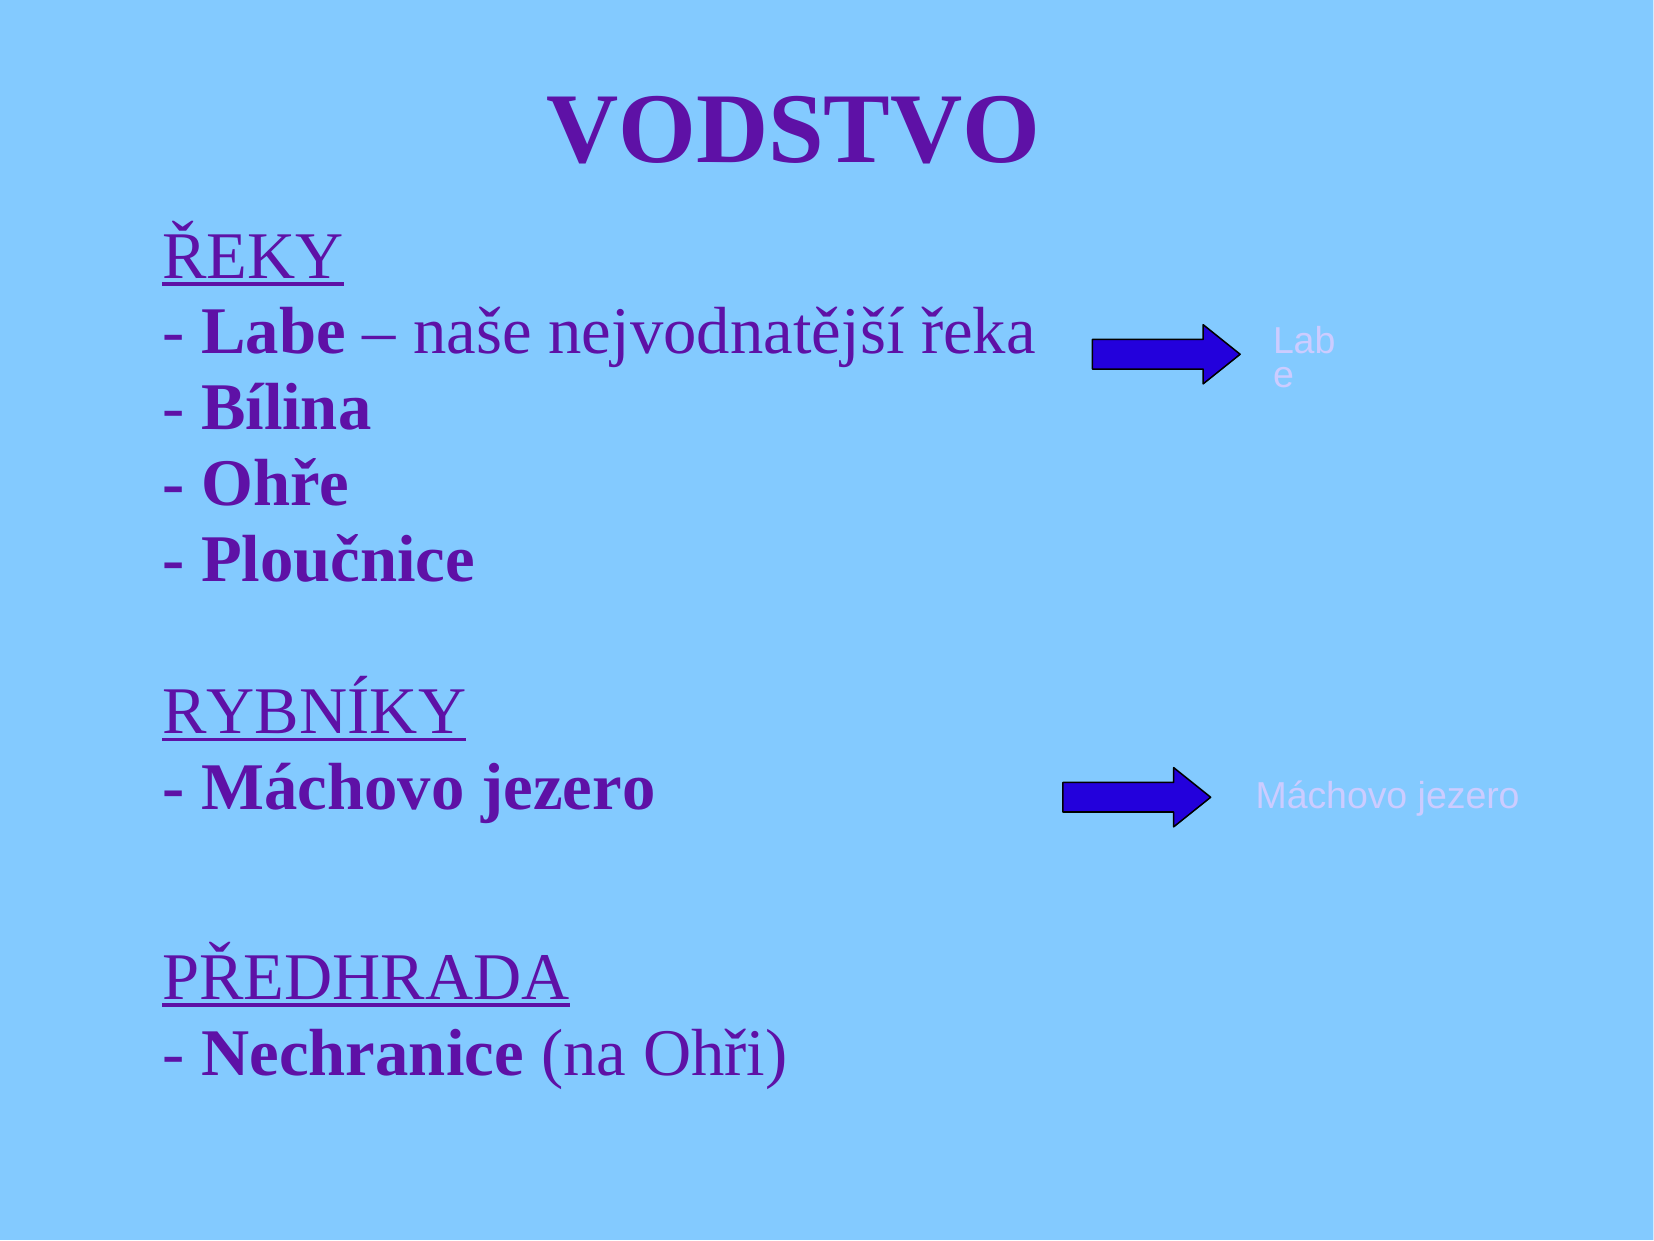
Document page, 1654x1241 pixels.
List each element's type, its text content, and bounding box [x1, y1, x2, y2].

text_box Labe [1258, 312, 1359, 384]
text_box [1092, 324, 1241, 384]
text_box Máchovo jezero [1240, 767, 1565, 839]
text_box VODSTVO [531, 59, 1654, 296]
text_box ŘEKY - Labe – naše nejvodnatější řeka - Bílina - Ohře - Ploučnice RYBNÍKY - Máchovo jezero [147, 206, 1595, 326]
text_box PŘEDHRADA - Nechranice (na Ohři) [147, 620, 1595, 739]
text_box [1062, 767, 1211, 827]
